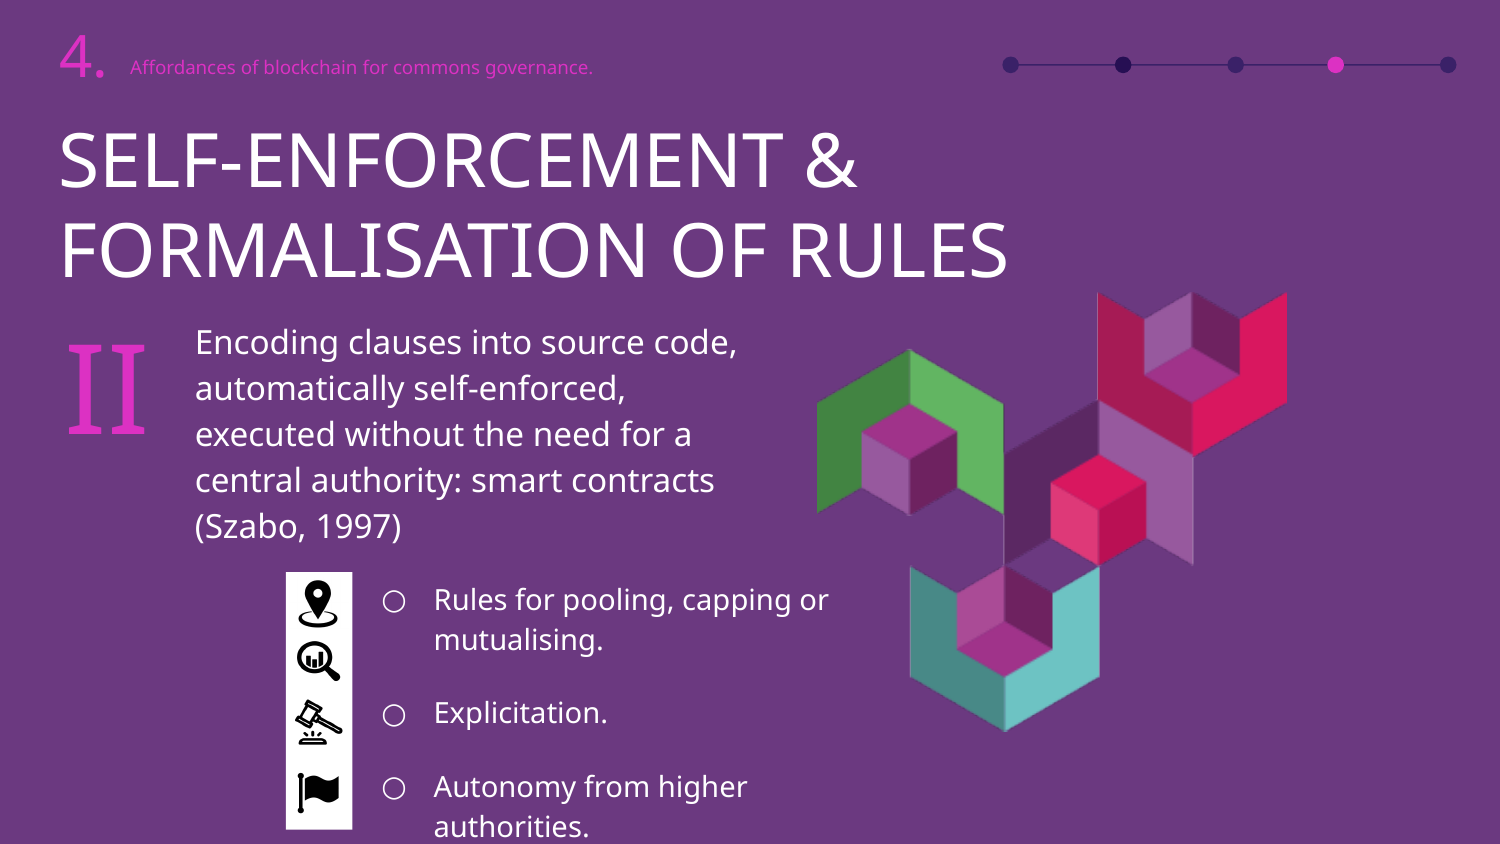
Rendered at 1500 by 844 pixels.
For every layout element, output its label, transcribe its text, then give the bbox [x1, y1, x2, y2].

text_box [1002, 56, 1019, 74]
text_box 4. [44, 4, 153, 111]
text_box [285, 819, 353, 830]
text_box [1439, 56, 1457, 74]
text_box [1327, 56, 1345, 74]
picture [817, 292, 1287, 732]
text_box II [49, 294, 207, 463]
subtitle Encoding clauses into source code, automatically self-enforced, executed without the need for a central authority: smart contracts (Szabo, 1997) [179, 300, 786, 489]
text_box Affordances of blockchain for commons governance. [115, 40, 974, 89]
text_box [1114, 56, 1132, 74]
text_box [1227, 56, 1244, 74]
text_box Rules for pooling, capping or mutualising. Explicitation. Autonomy from higher authorities. [268, 560, 863, 819]
text_box SELF-ENFORCEMENT & FORMALISATION OF RULES [43, 97, 1195, 215]
